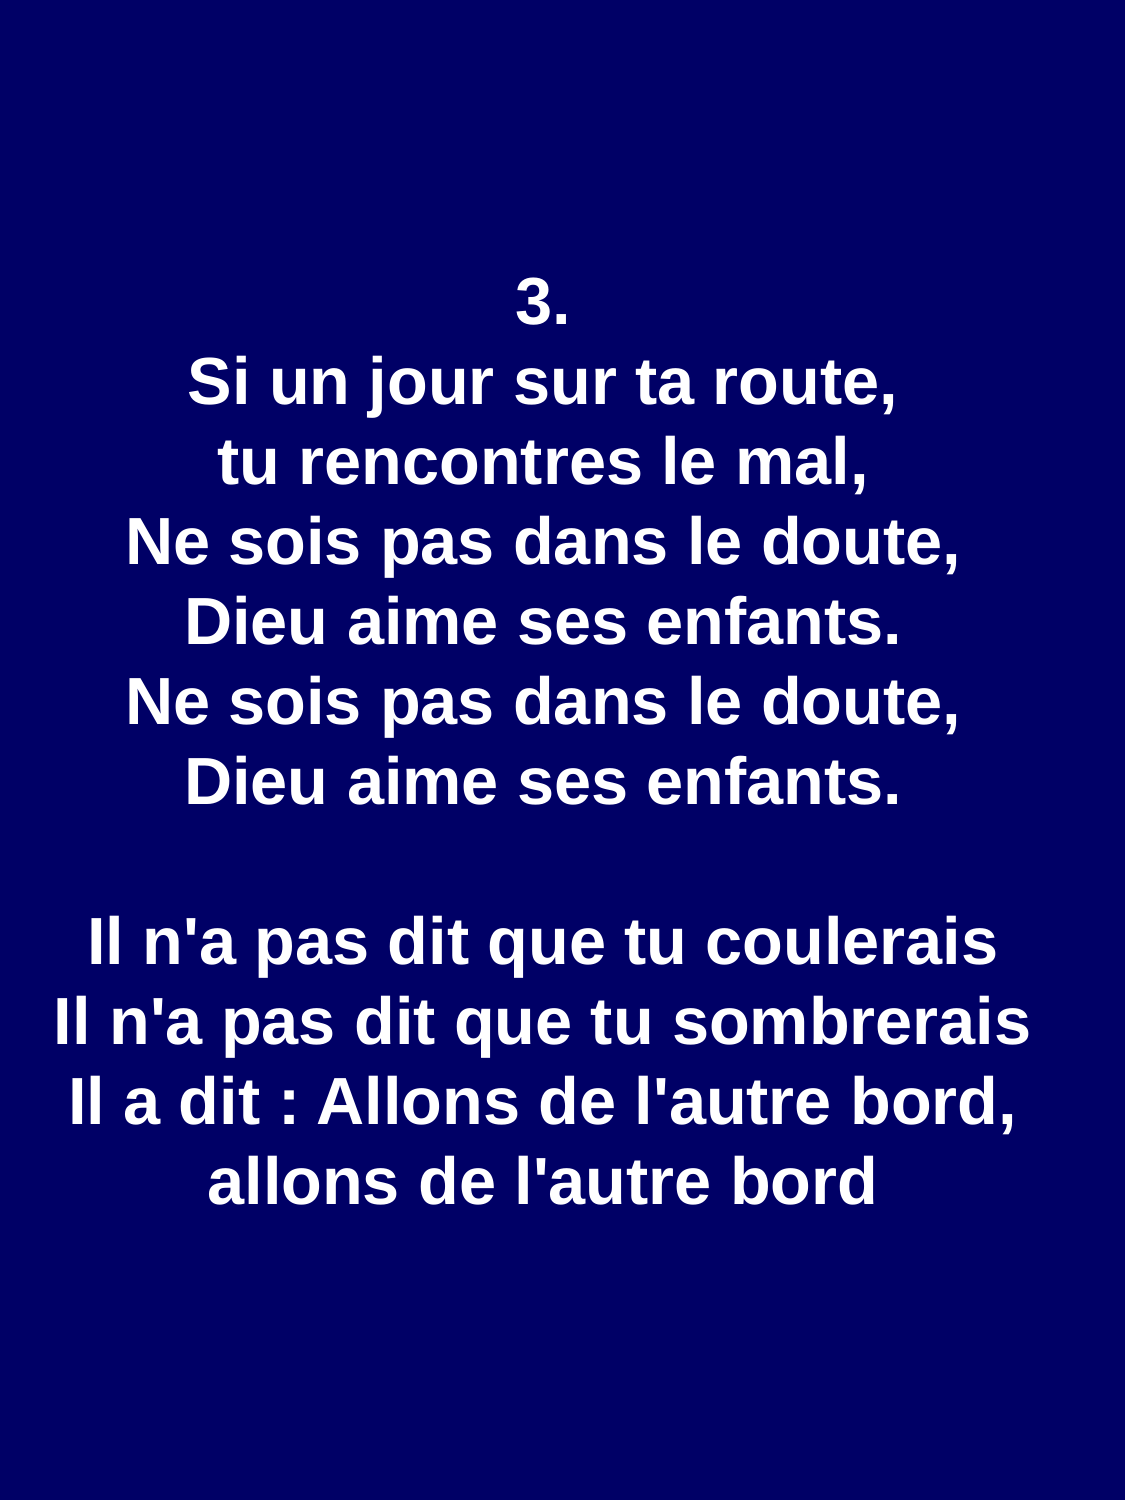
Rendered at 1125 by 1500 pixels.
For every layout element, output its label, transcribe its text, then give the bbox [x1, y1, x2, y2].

text_box 3. Si un jour sur ta route, tu rencontres le mal, Ne sois pas dans le doute, Dieu aime ses enfants. Ne sois pas dans le doute, Dieu aime ses enfants. Il n'a pas dit que tu coulerais Il n'a pas dit que tu sombrerais Il a dit : Allons de l'autre bord, allons de l'autre bord [35, 187, 1052, 1288]
